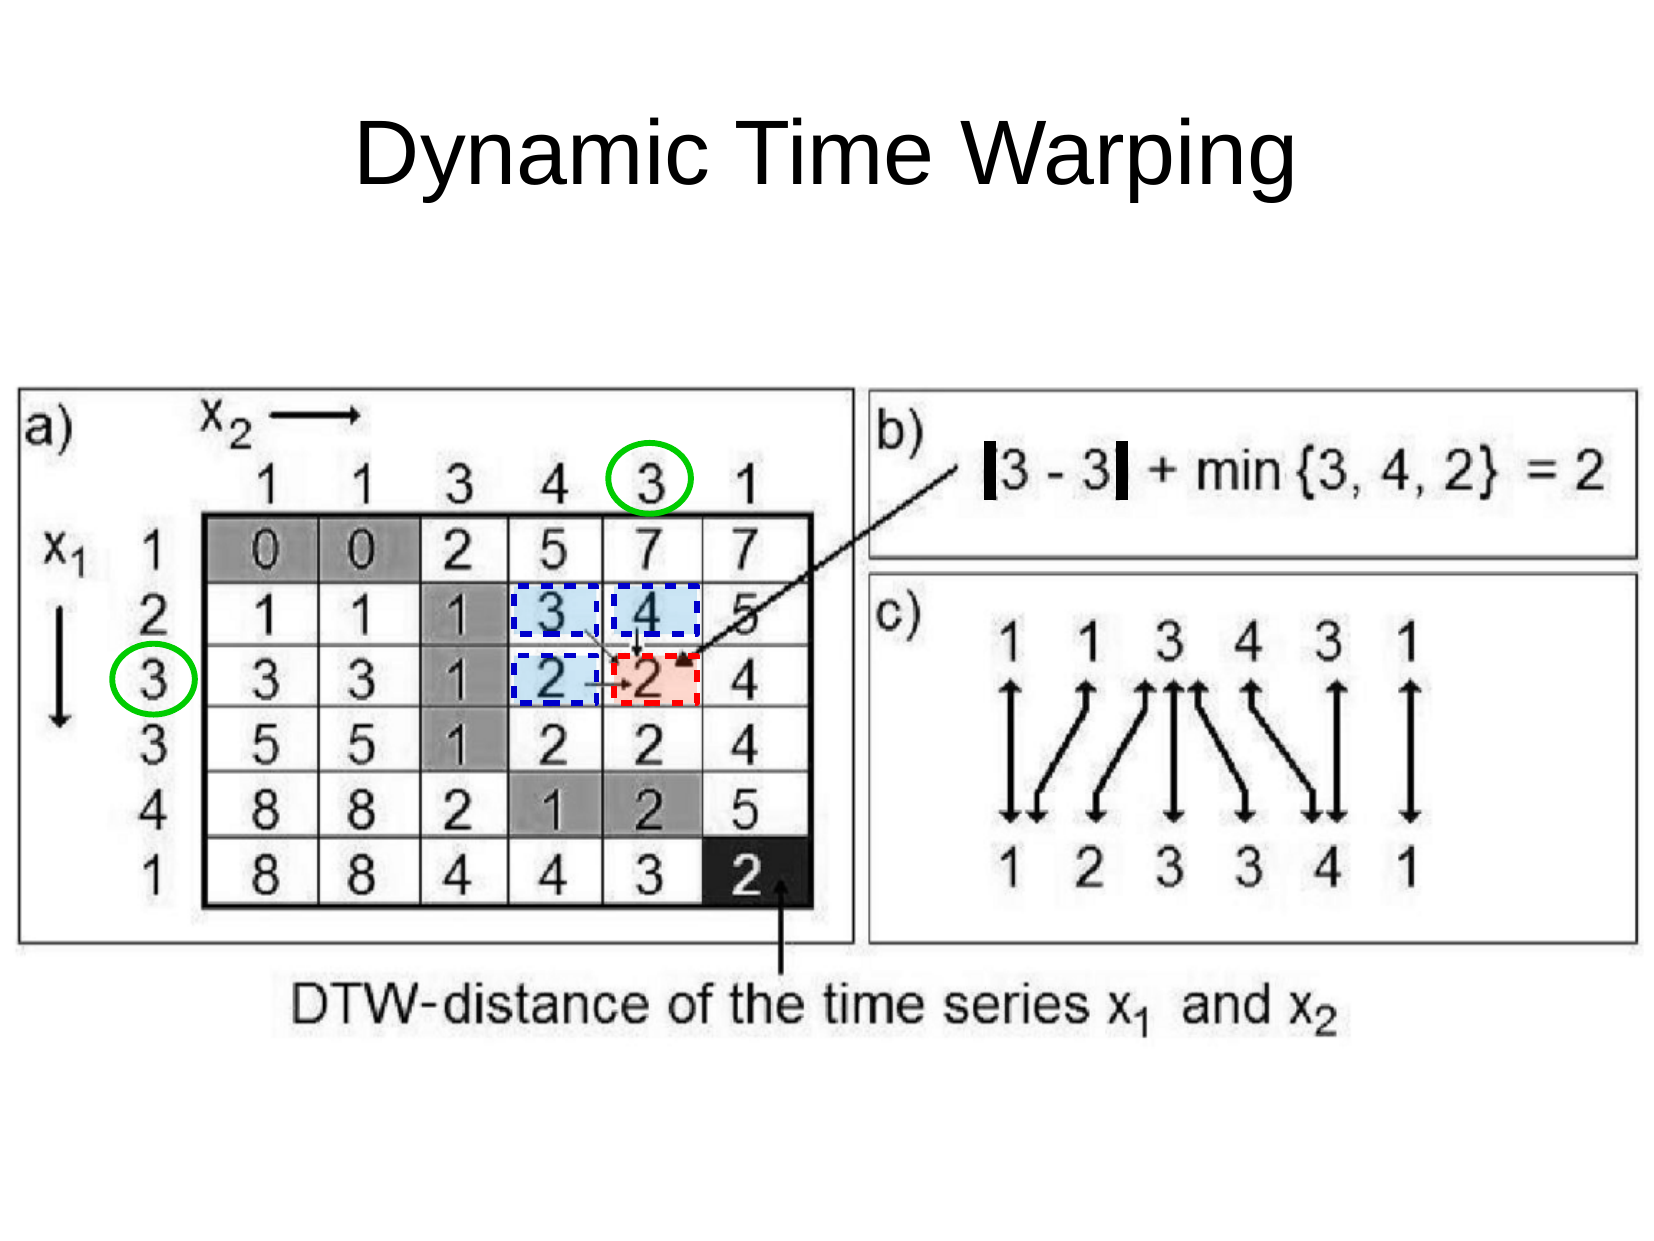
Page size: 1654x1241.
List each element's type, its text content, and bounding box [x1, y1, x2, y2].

text_box [614, 655, 697, 704]
text_box [513, 655, 597, 704]
title Dynamic Time Warping [82, 49, 1571, 257]
picture [0, 366, 1654, 1051]
text_box [614, 586, 697, 635]
text_box [513, 586, 597, 635]
